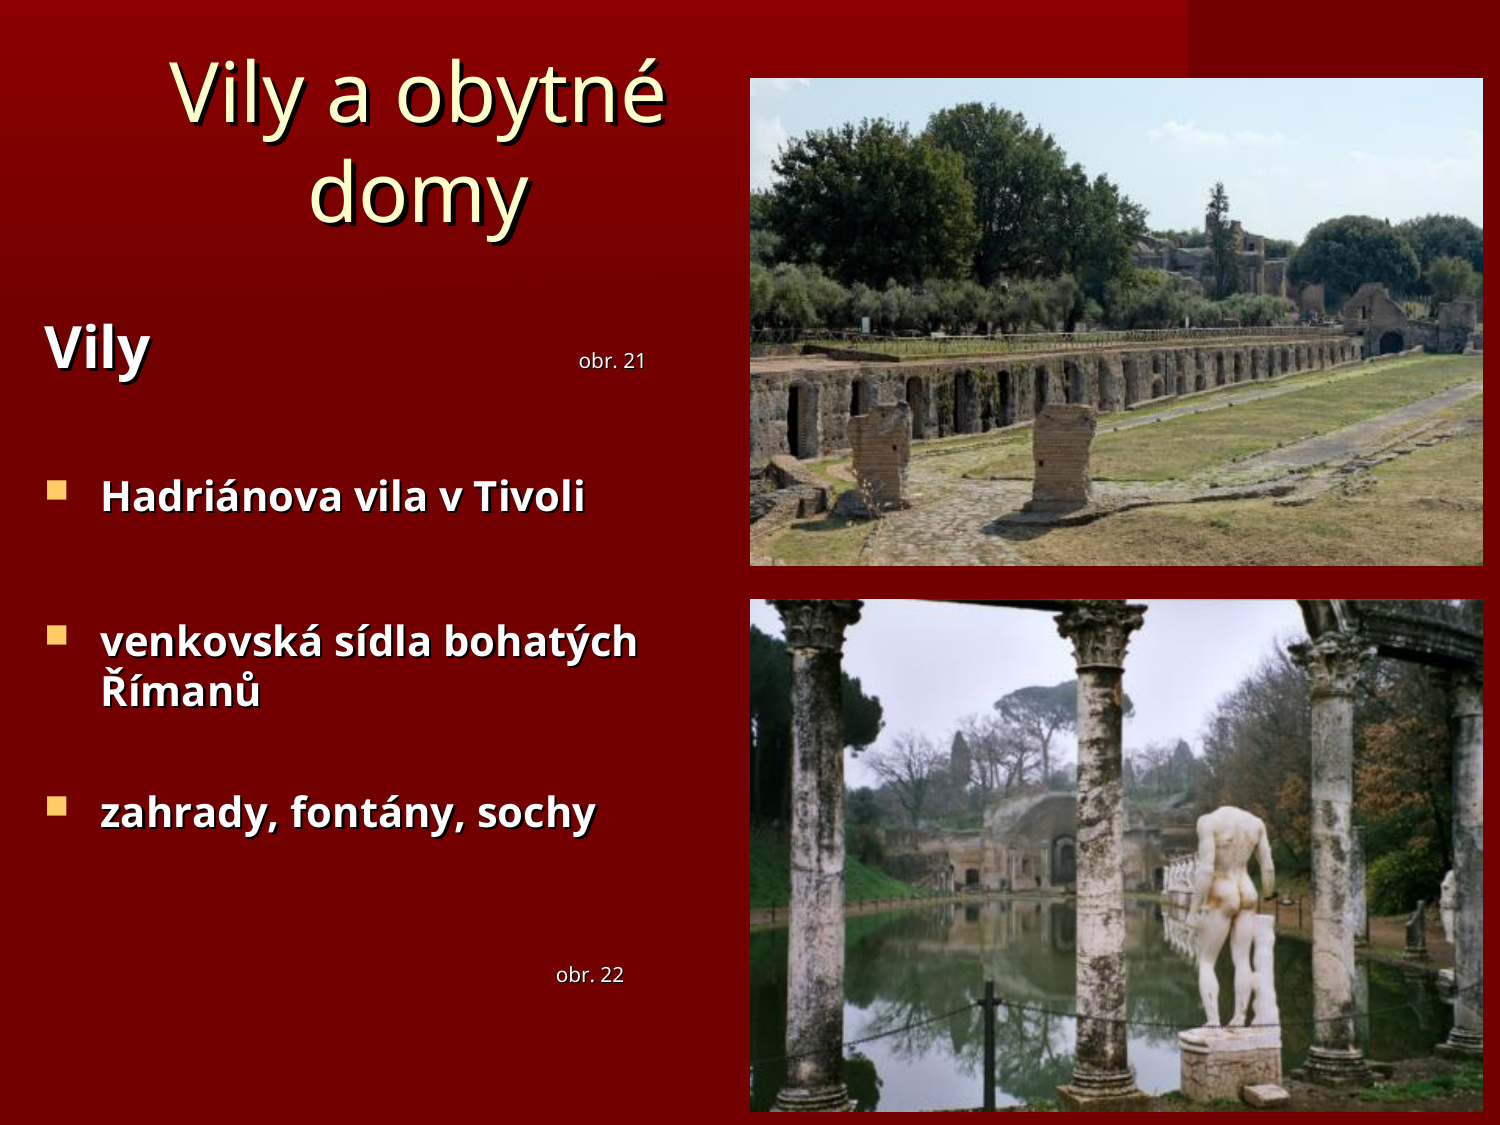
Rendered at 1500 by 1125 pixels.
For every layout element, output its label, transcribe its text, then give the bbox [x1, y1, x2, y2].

text_box [750, 78, 1483, 566]
list Vily obr. 21 Hadriánova vila v Tivoli venkovská sídla bohatých Římanů zahrady, fontány, sochy obr. 22 [29, 302, 739, 1125]
text_box [750, 599, 1483, 1113]
title Vily a obytné domy [75, 31, 762, 247]
